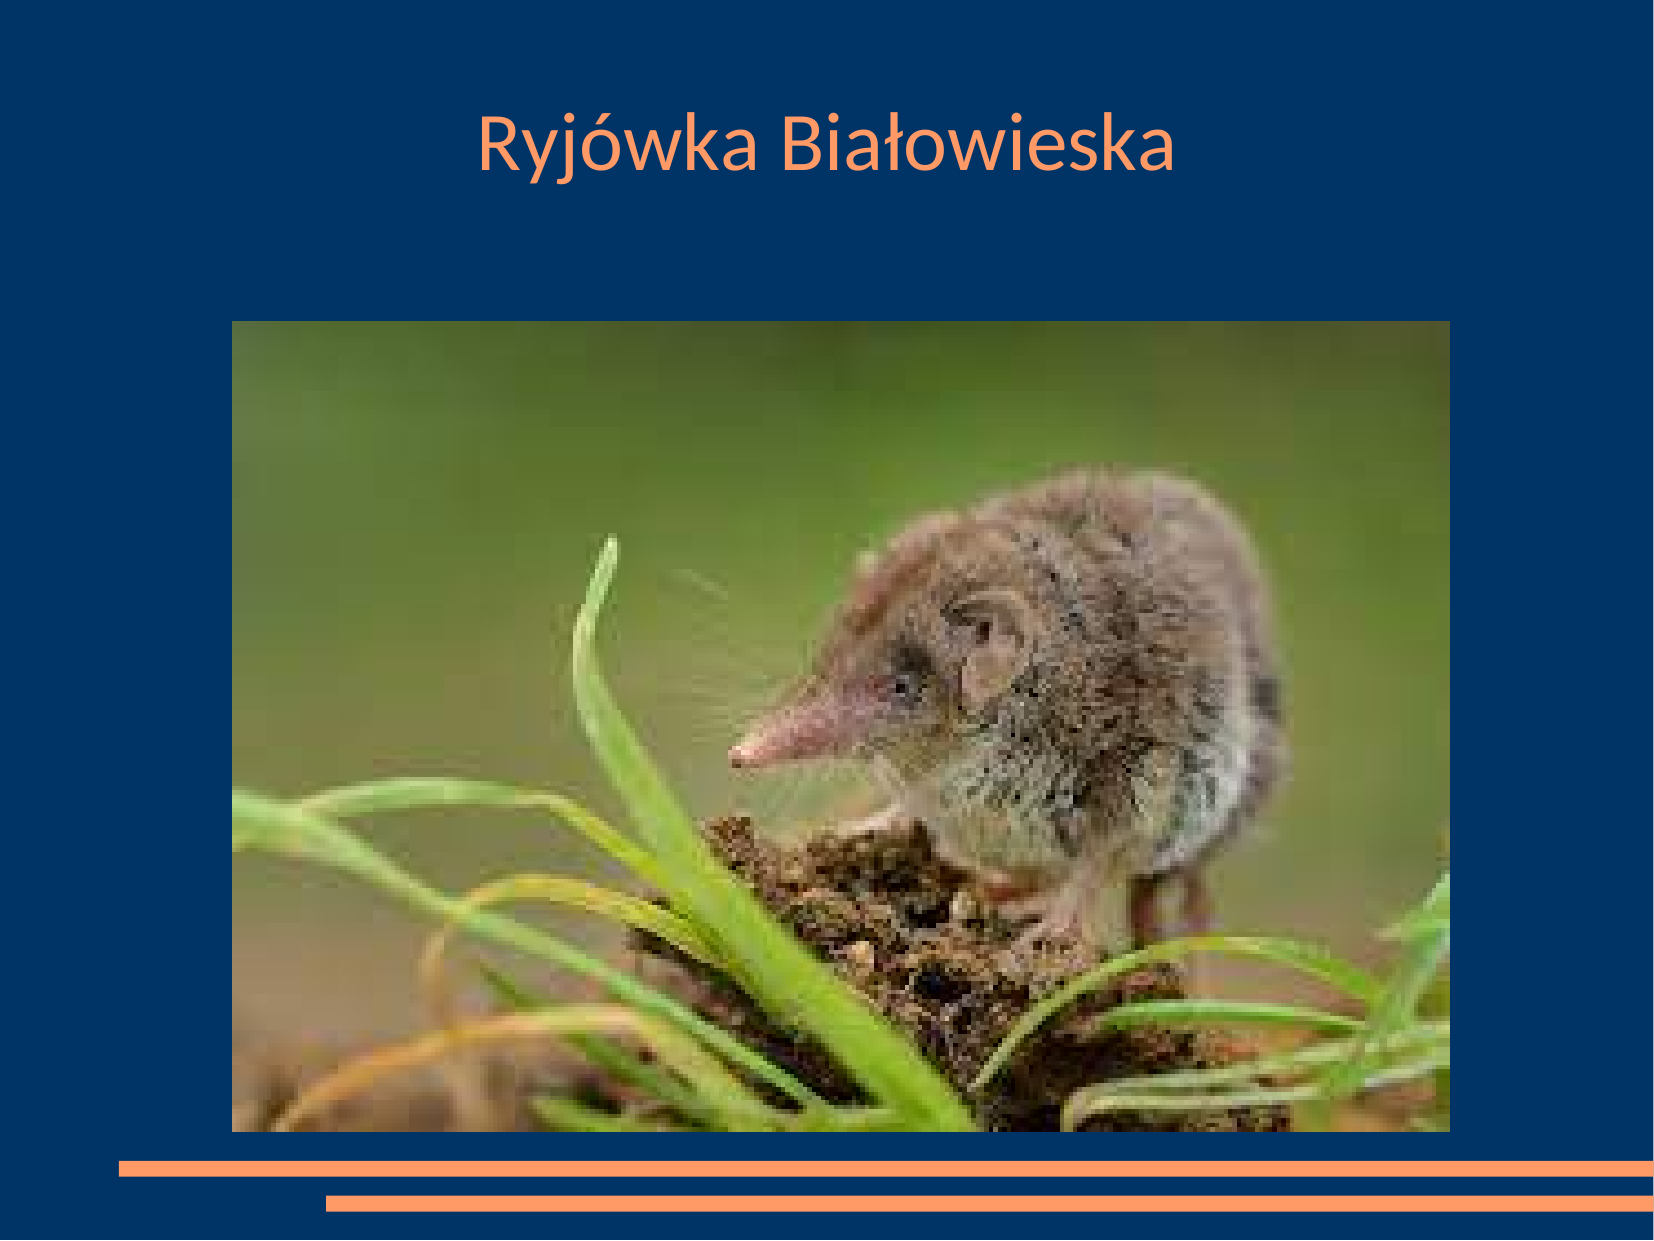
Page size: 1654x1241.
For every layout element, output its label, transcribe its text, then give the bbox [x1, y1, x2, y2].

picture [232, 321, 1450, 1132]
title Ryjówka Białowieska [121, 46, 1534, 254]
